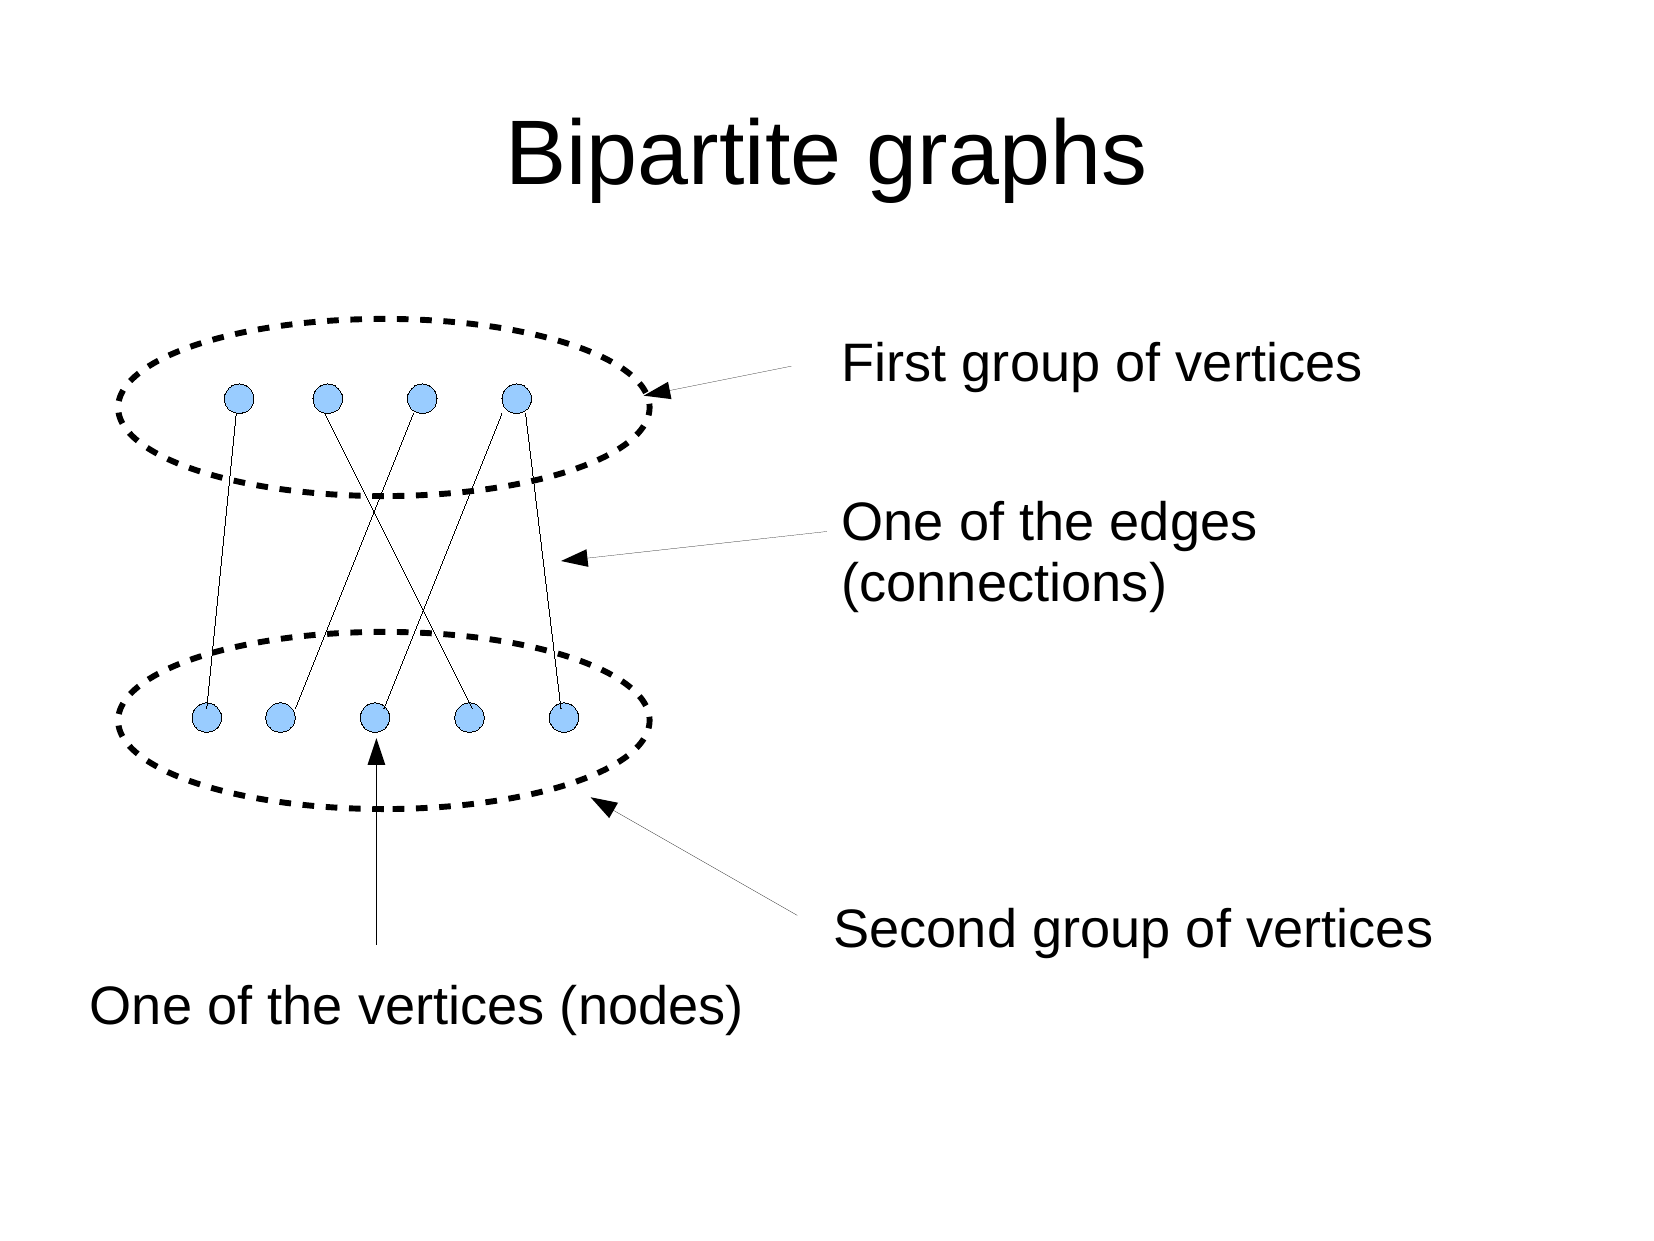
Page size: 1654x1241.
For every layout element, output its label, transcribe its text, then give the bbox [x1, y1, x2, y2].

text_box One of the edges (connections) [826, 484, 1388, 621]
text_box One of the vertices (nodes) [75, 967, 760, 1044]
title Bipartite graphs [82, 49, 1571, 257]
text_box [224, 383, 254, 414]
text_box [265, 702, 296, 733]
text_box First group of vertices [826, 324, 1565, 401]
text_box [360, 702, 390, 733]
text_box [549, 702, 579, 733]
text_box [312, 383, 343, 414]
text_box [454, 702, 485, 733]
text_box [407, 383, 438, 414]
text_box [501, 383, 532, 414]
text_box Second group of vertices [818, 891, 1557, 967]
text_box [192, 702, 222, 733]
